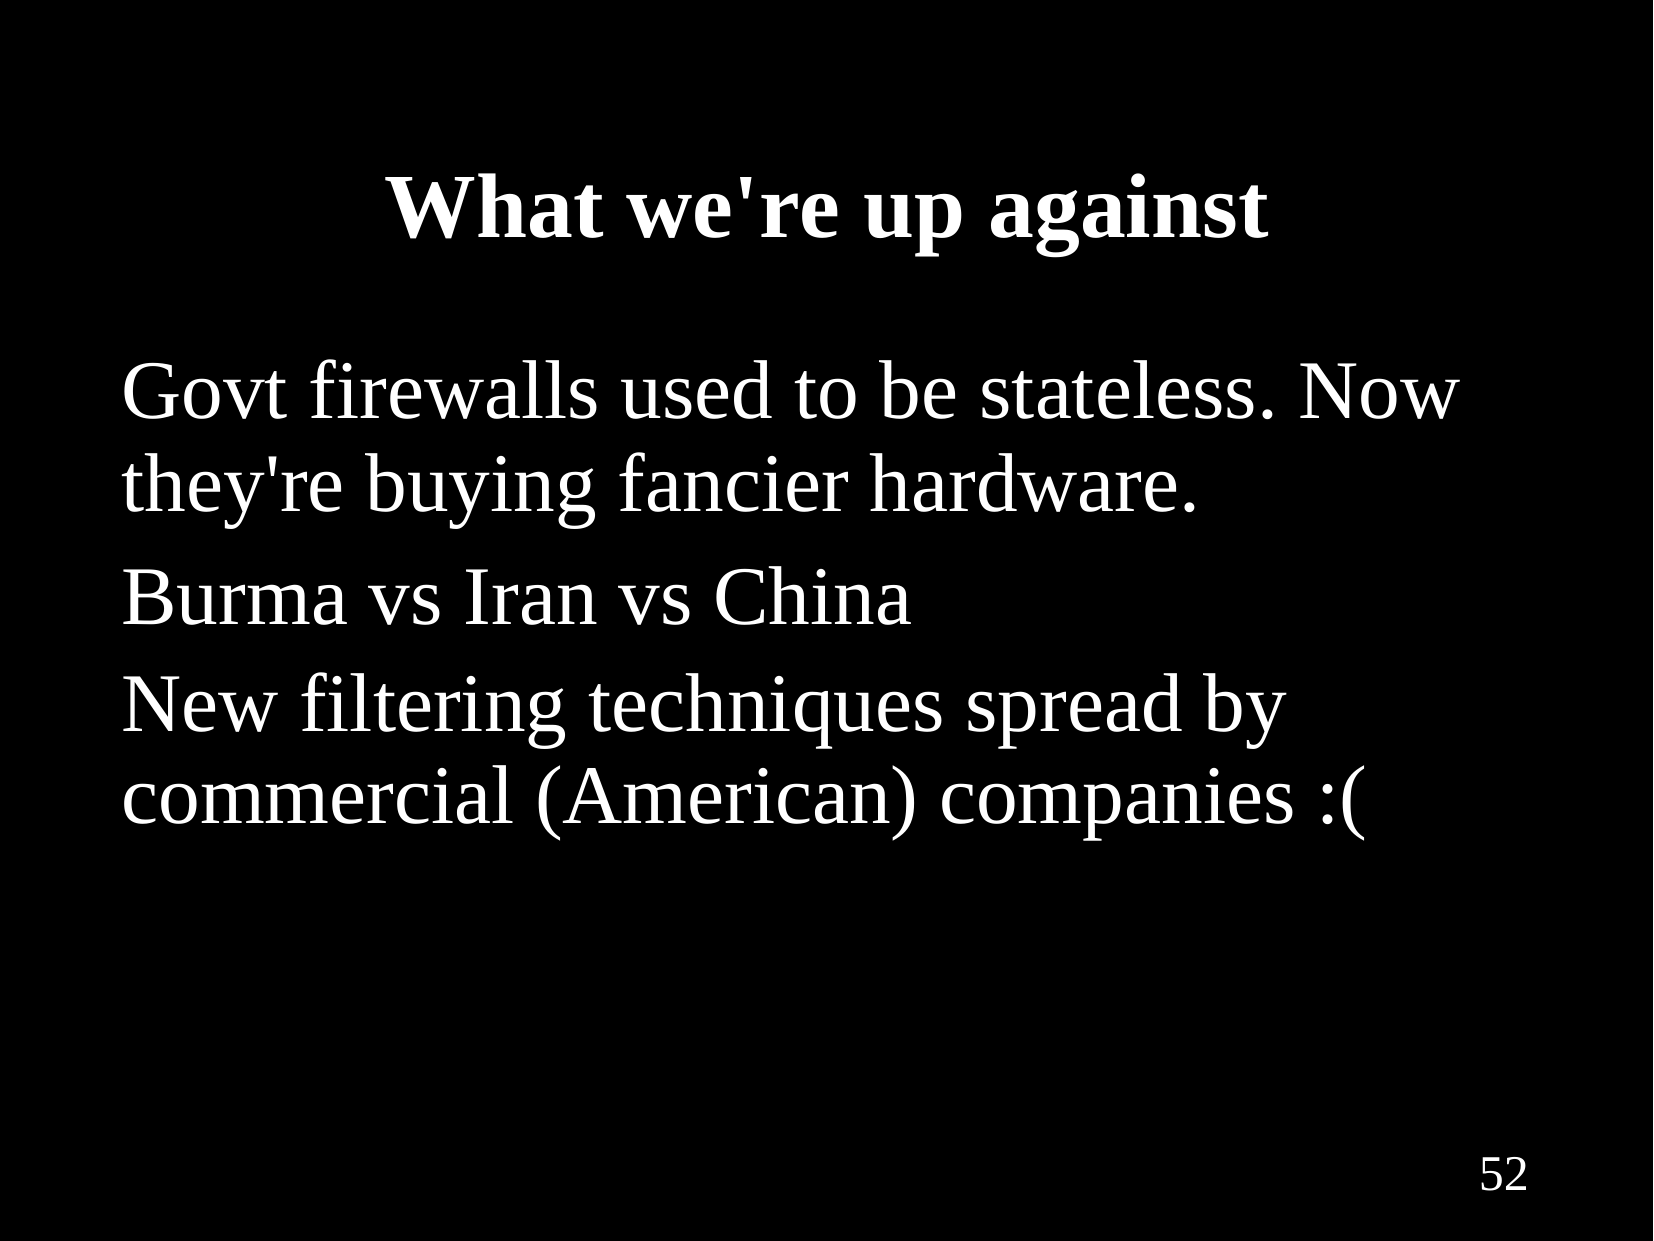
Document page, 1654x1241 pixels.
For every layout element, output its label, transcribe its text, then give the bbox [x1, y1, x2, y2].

title What we're up against [121, 102, 1534, 311]
list Govt firewalls used to be stateless. Now they're buying fancier hardware. Burma vs Iran vs China New filtering techniques spread by commercial (American) companies :( [121, 344, 1534, 1207]
